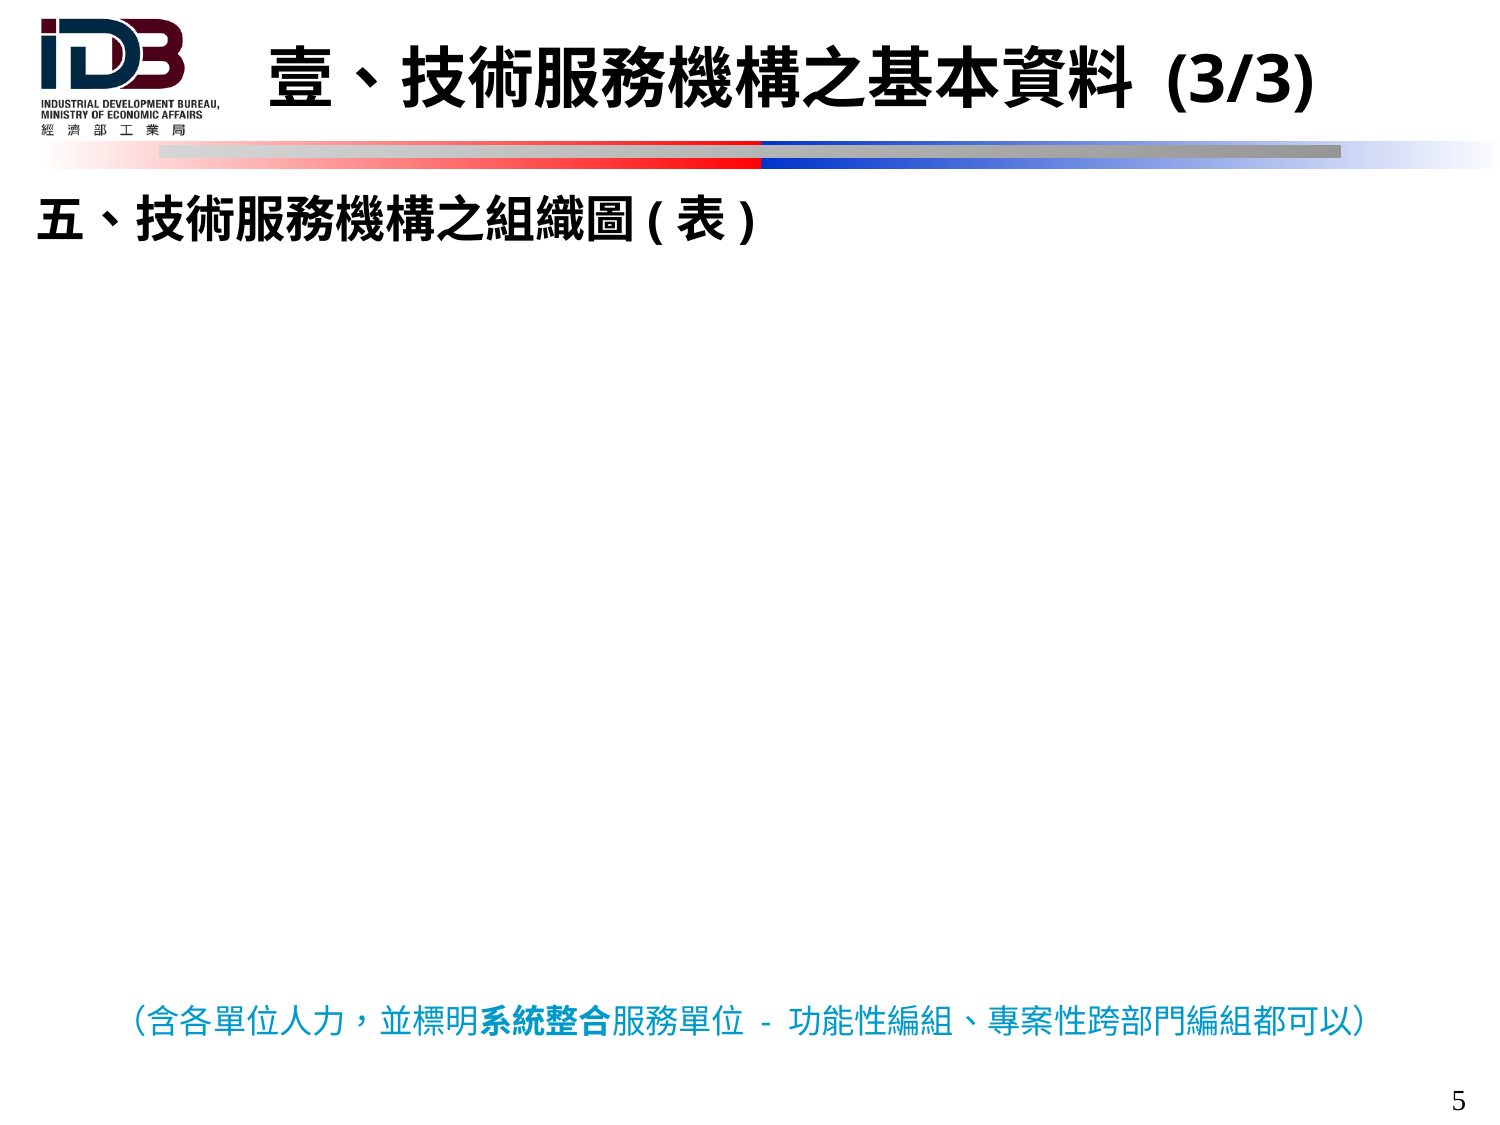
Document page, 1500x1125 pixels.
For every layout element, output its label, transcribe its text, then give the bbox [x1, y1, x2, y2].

text_box （含各單位人力，並標明系統整合服務單位 - 功能性編組、專案性跨部門編組都可以） [0, 993, 1500, 1048]
text_box 五、技術服務機構之組織圖(表) [20, 179, 1357, 252]
text_box [159, 146, 1341, 158]
text_box 壹、技術服務機構之基本資料 (3/3) [200, 27, 1383, 124]
